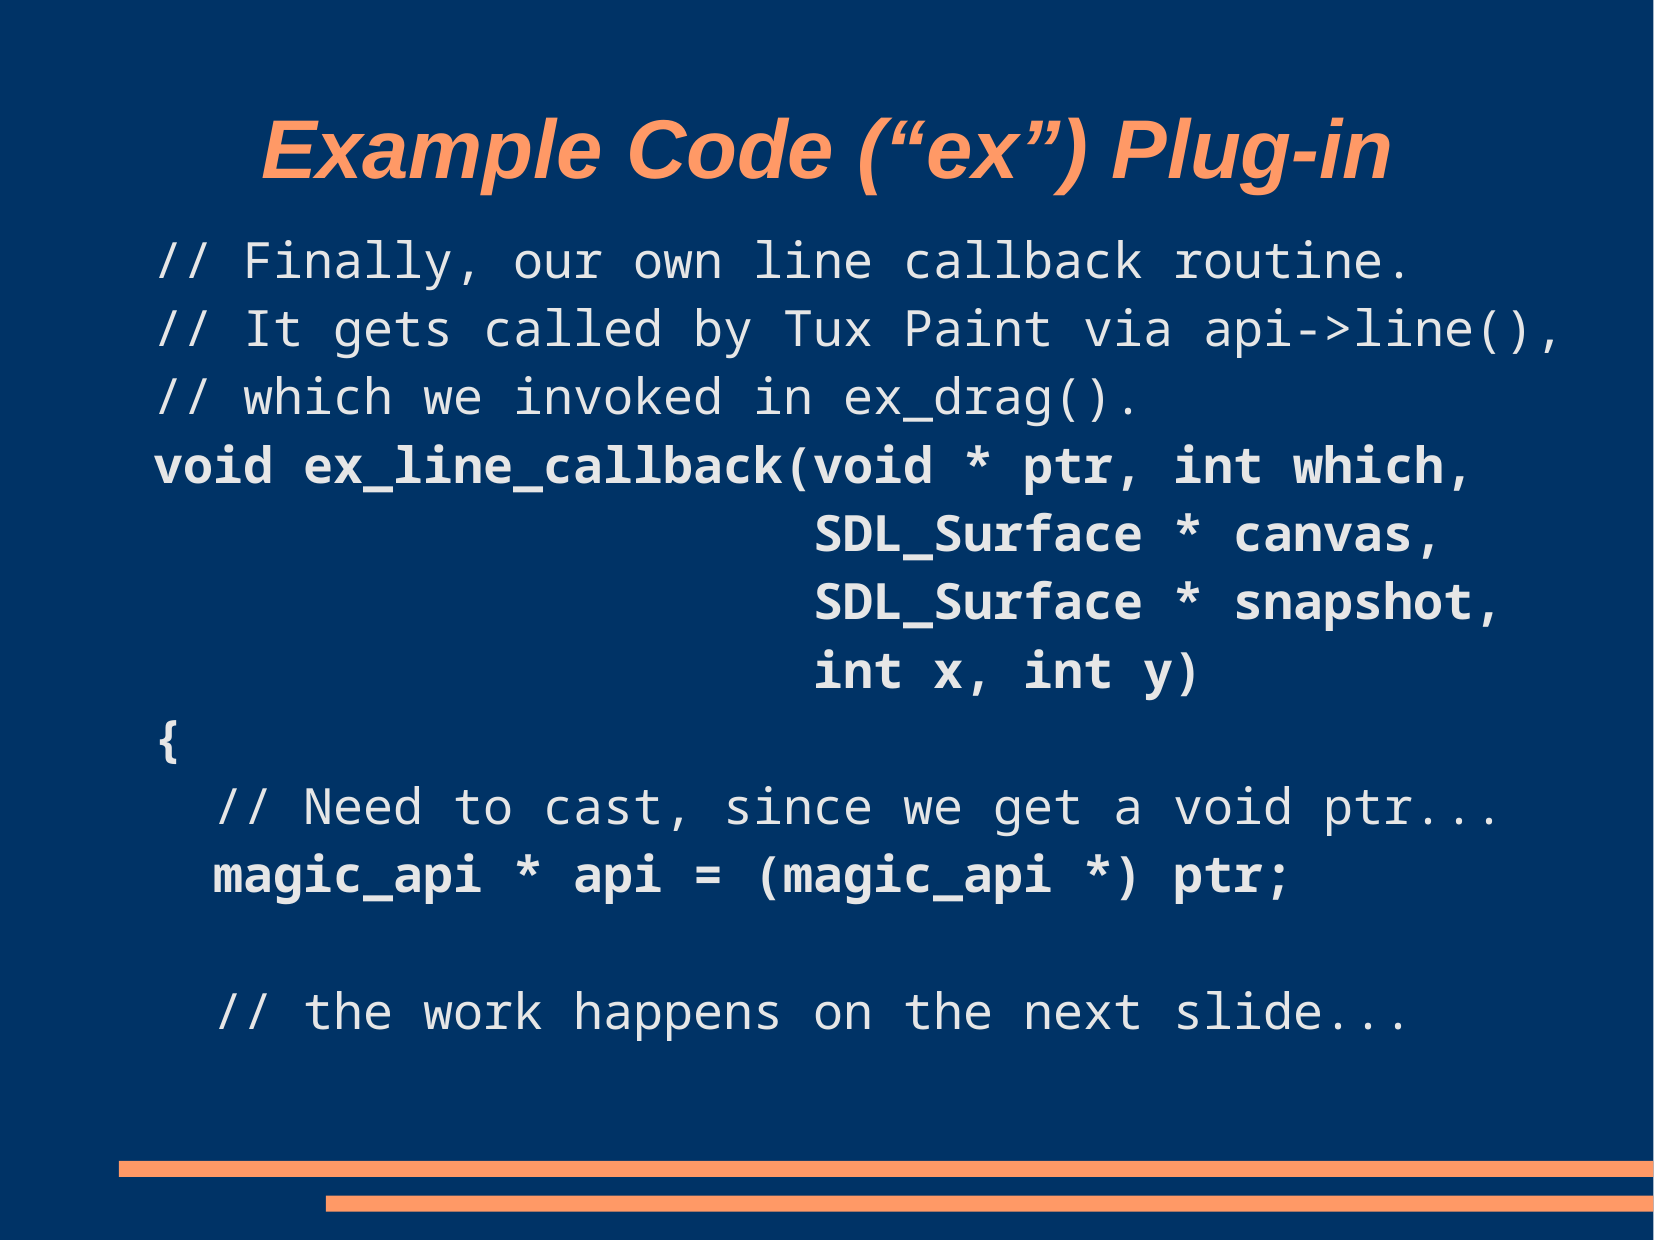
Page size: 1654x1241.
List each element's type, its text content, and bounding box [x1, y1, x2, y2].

title Example Code (“ex”) Plug-in [121, 53, 1534, 247]
list // Finally, our own line callback routine. // It gets called by Tux Paint via api->line(), // which we invoked in ex_drag(). void ex_line_callback(void * ptr, int which, SDL_Surface * canvas, SDL_Surface * snapshot, int x, int y) { // Need to cast, since we get a void ptr... magic_api * api = (magic_api *) ptr; // the work happens on the next slide... [135, 225, 1576, 1021]
